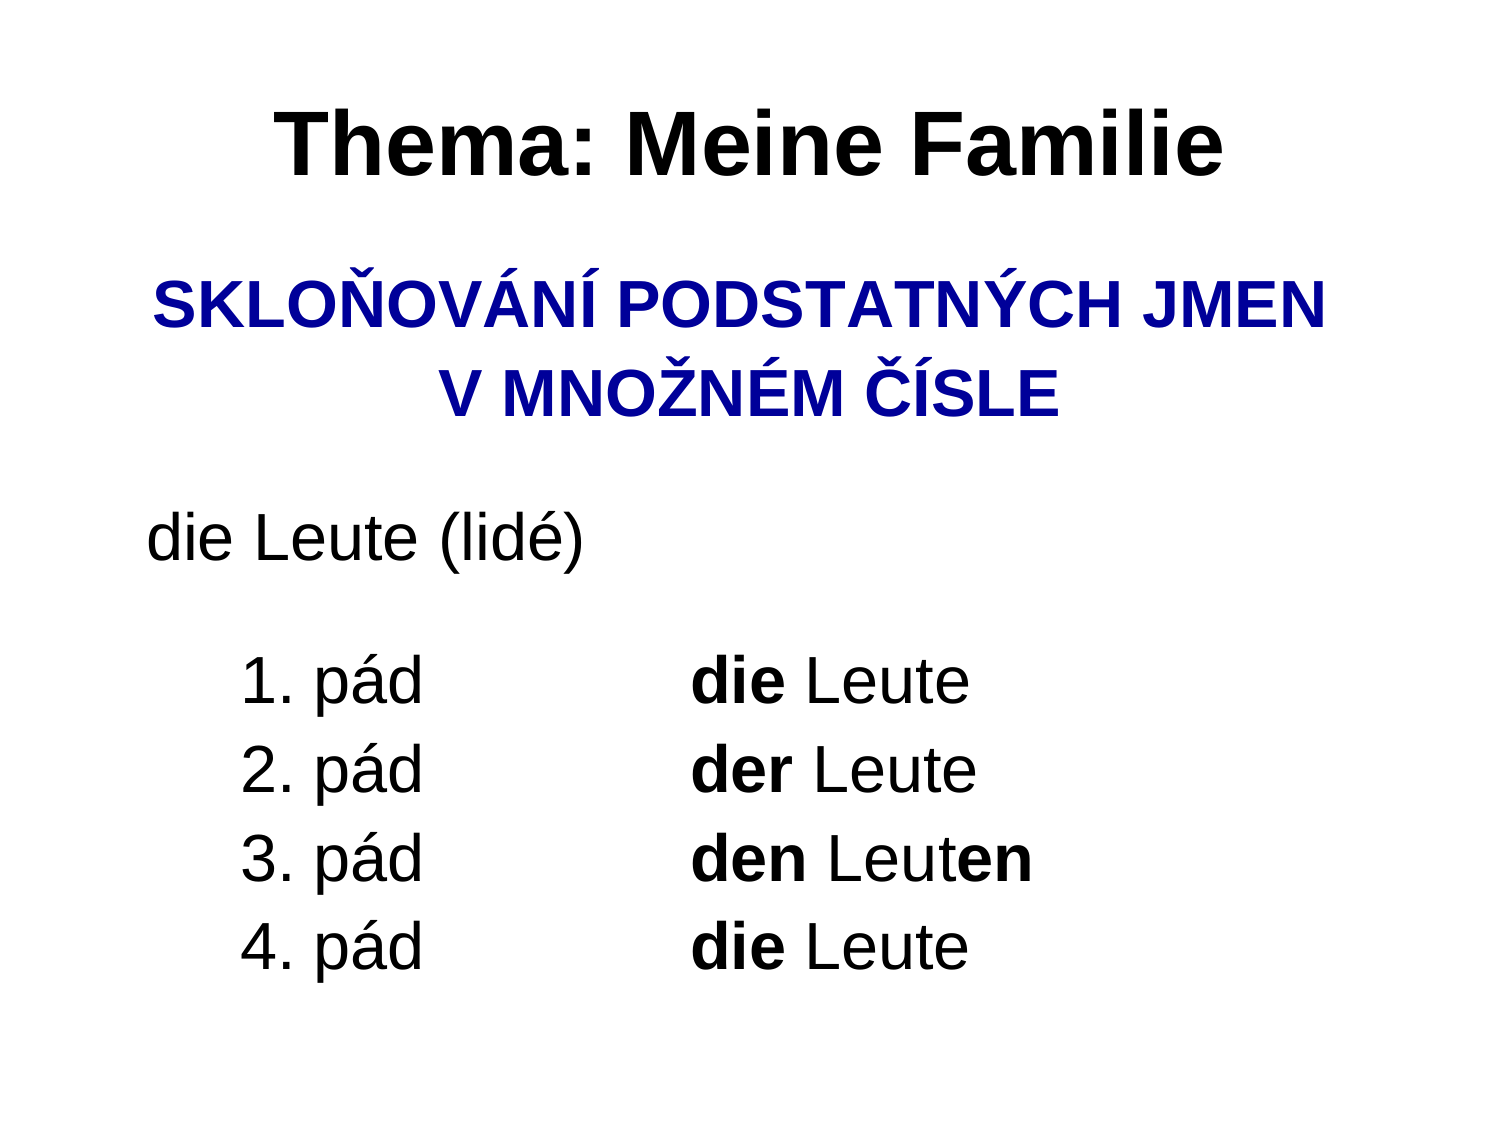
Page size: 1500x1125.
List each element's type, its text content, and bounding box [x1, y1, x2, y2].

title Thema: Meine Familie [75, 45, 1426, 233]
list SKLOŇOVÁNÍ PODSTATNÝCH JMEN V MNOŽNÉM ČÍSLE die Leute (lidé) 1. pád die Leute 2. pád der Leute 3. pád den Leuten 4. pád die Leute [75, 262, 1426, 1007]
